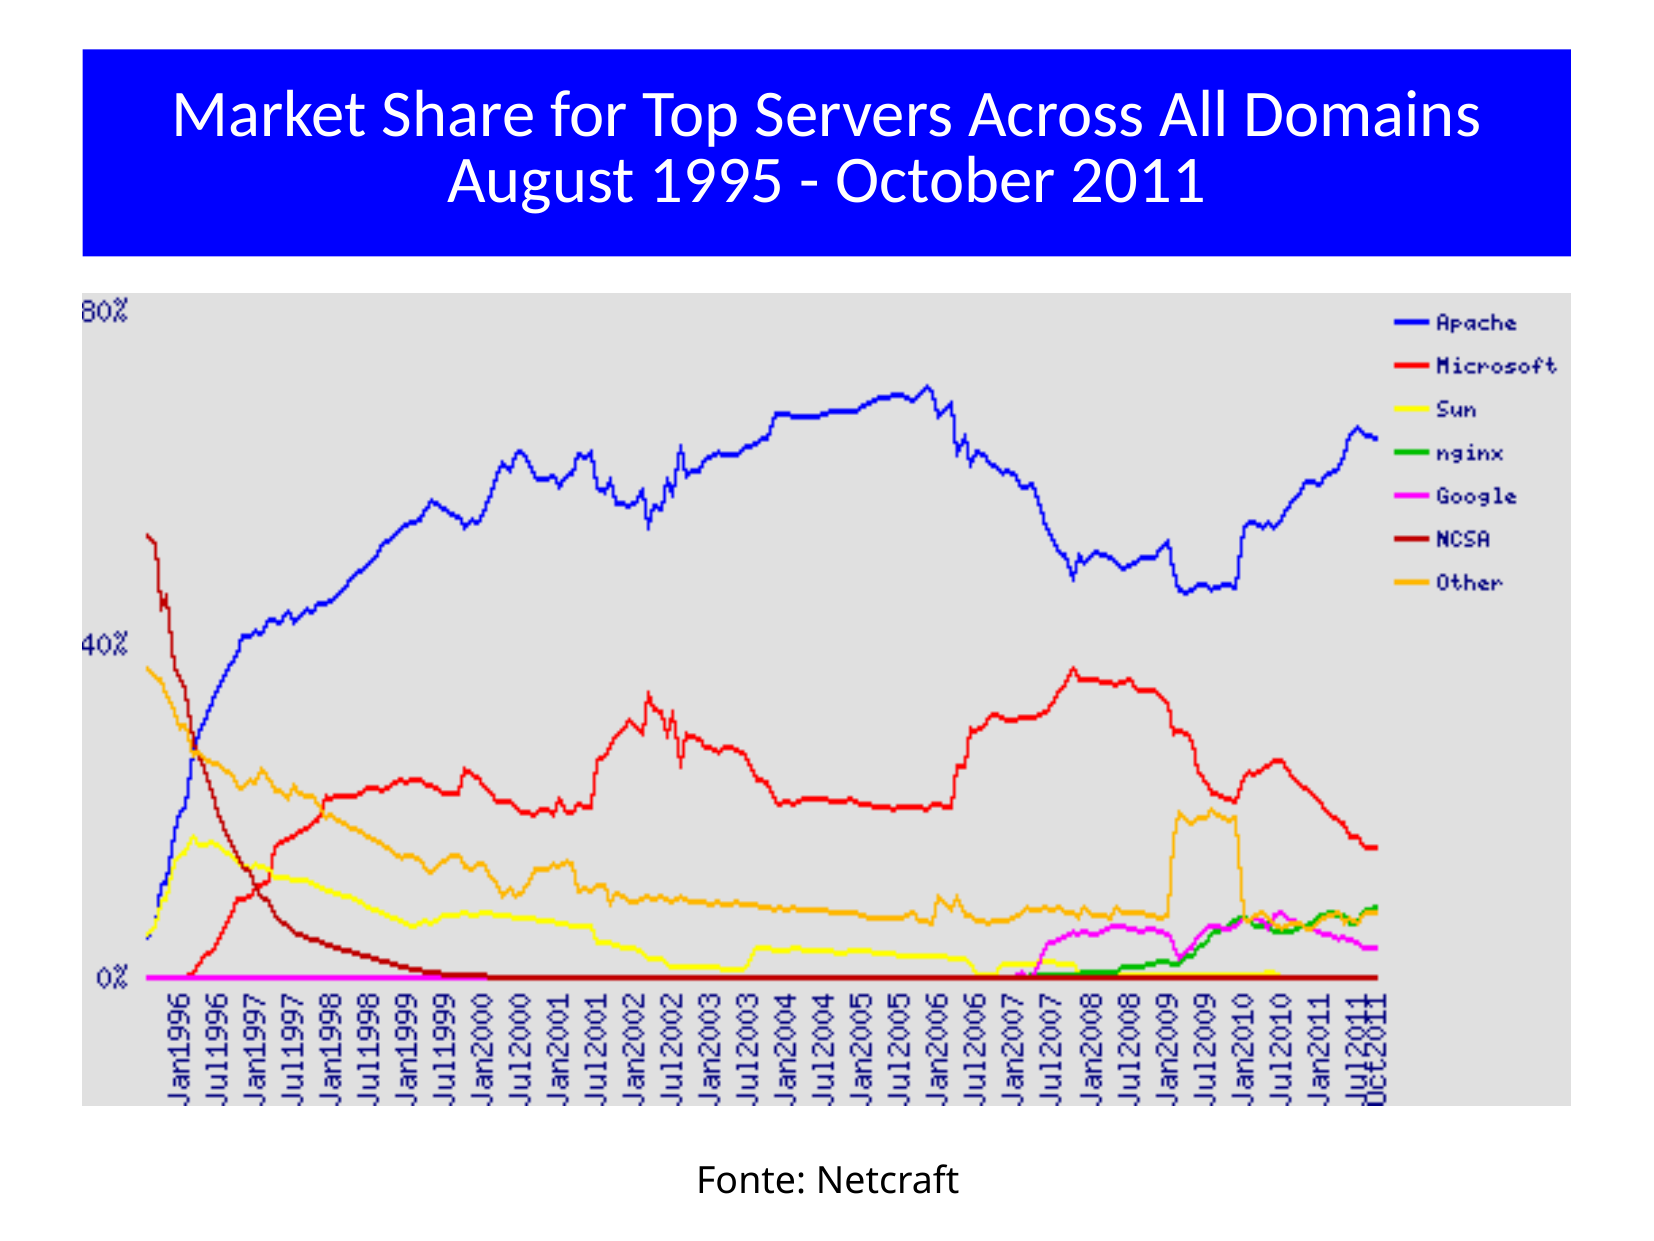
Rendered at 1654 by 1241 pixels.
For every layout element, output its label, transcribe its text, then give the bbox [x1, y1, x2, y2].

title Market Share for Top Servers Across All Domains August 1995 - October 2011 [82, 49, 1571, 257]
picture [82, 293, 1571, 1106]
text_box Fonte: Netcraft [681, 1145, 973, 1205]
